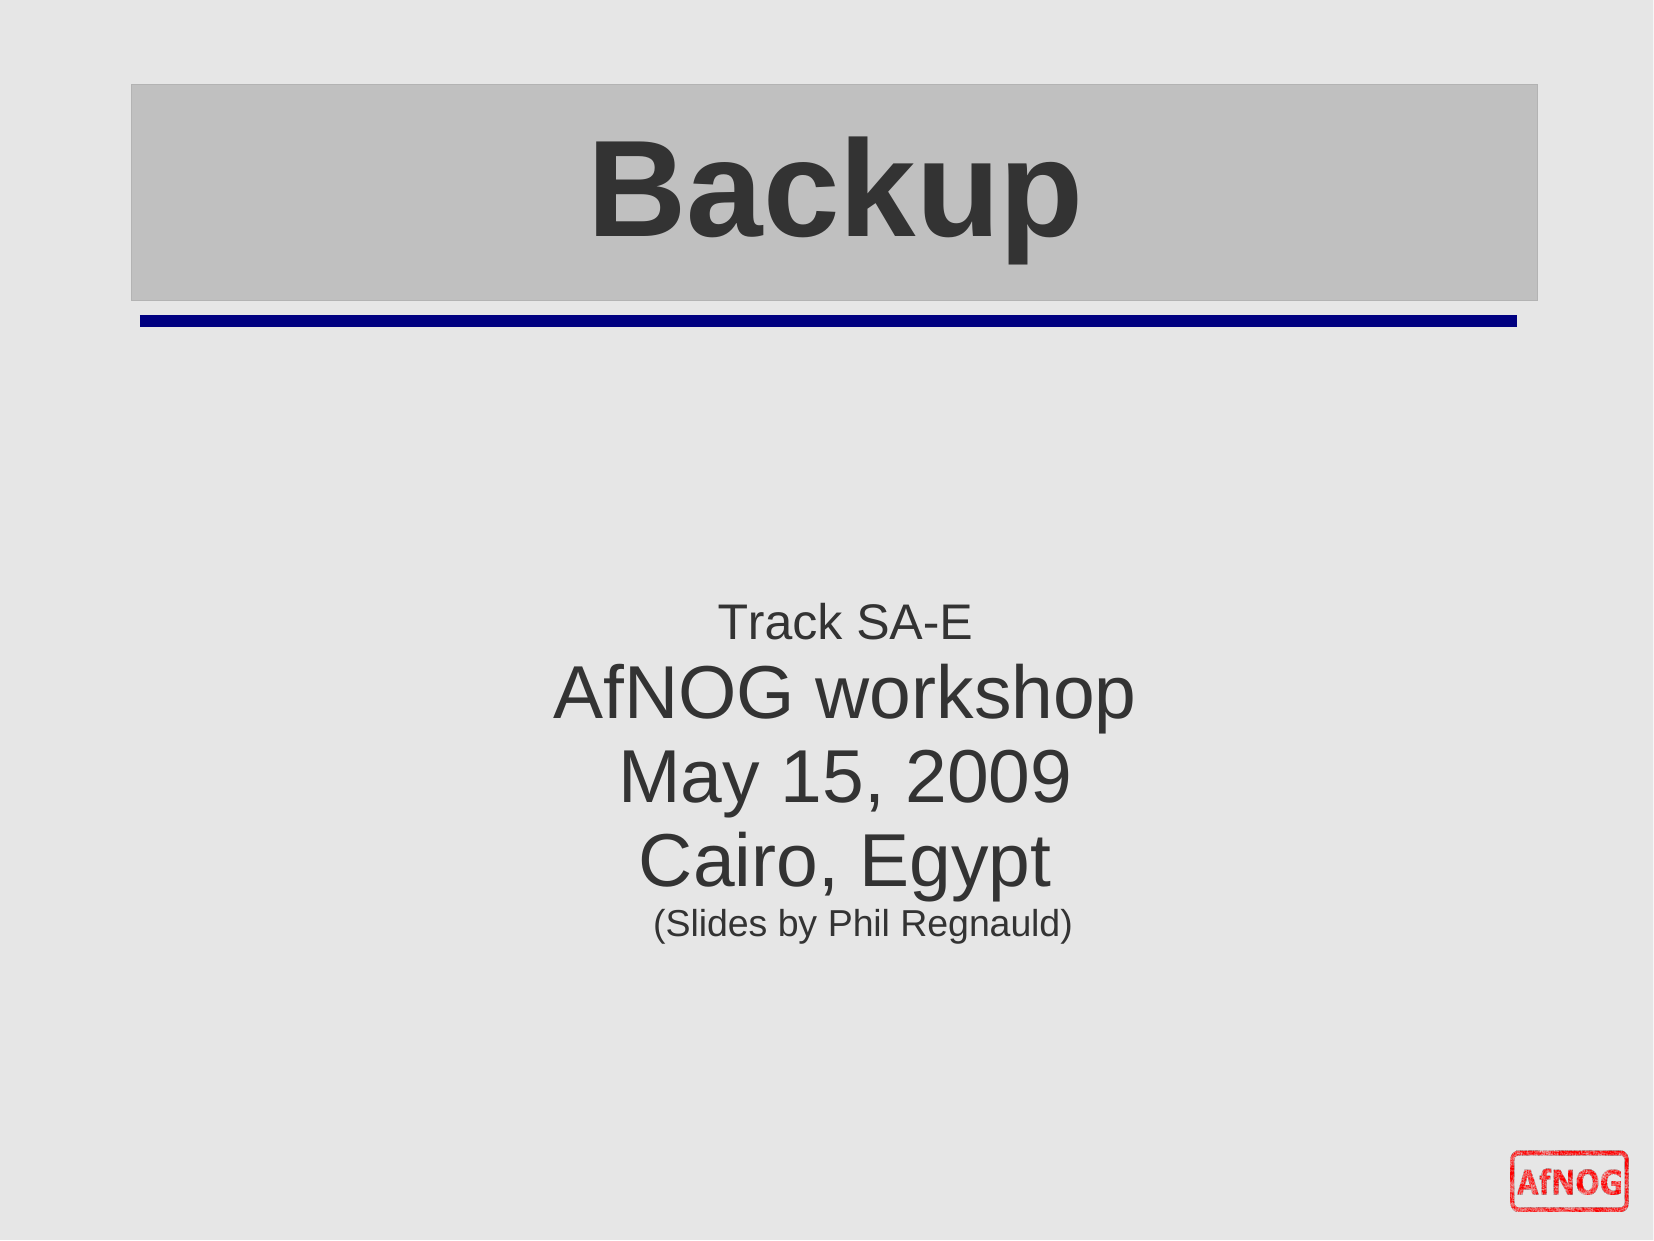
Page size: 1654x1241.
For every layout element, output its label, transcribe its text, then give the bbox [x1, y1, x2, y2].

picture [1510, 1150, 1629, 1212]
subtitle Track SA-E AfNOG workshop May 15, 2009 Cairo, Egypt (Slides by Phil Regnauld) [121, 344, 1534, 1127]
title Backup [129, 84, 1542, 293]
